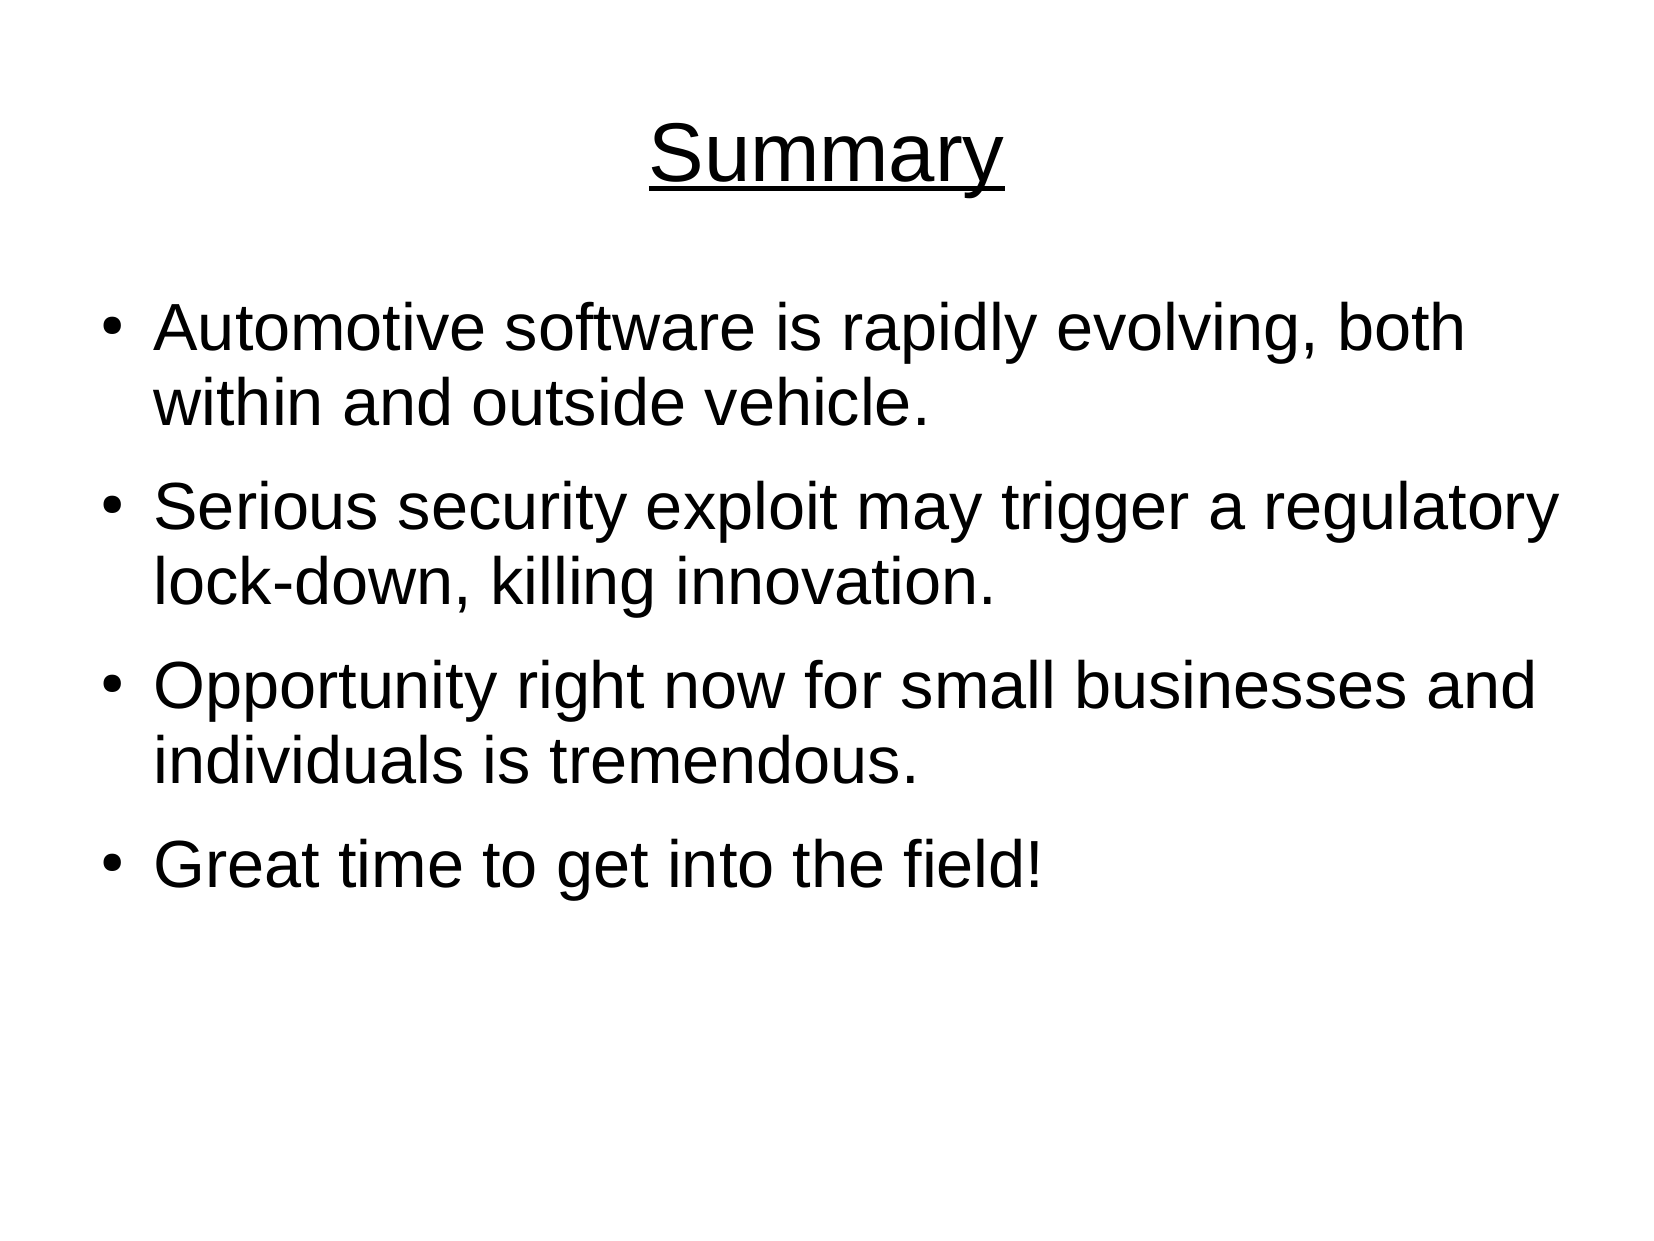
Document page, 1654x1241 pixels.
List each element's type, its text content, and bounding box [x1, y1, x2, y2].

list Automotive software is rapidly evolving, both within and outside vehicle. Serious security exploit may trigger a regulatory lock-down, killing innovation. Opportunity right now for small businesses and individuals is tremendous. Great time to get into the field! [82, 290, 1571, 1109]
title Summary [82, 49, 1571, 257]
